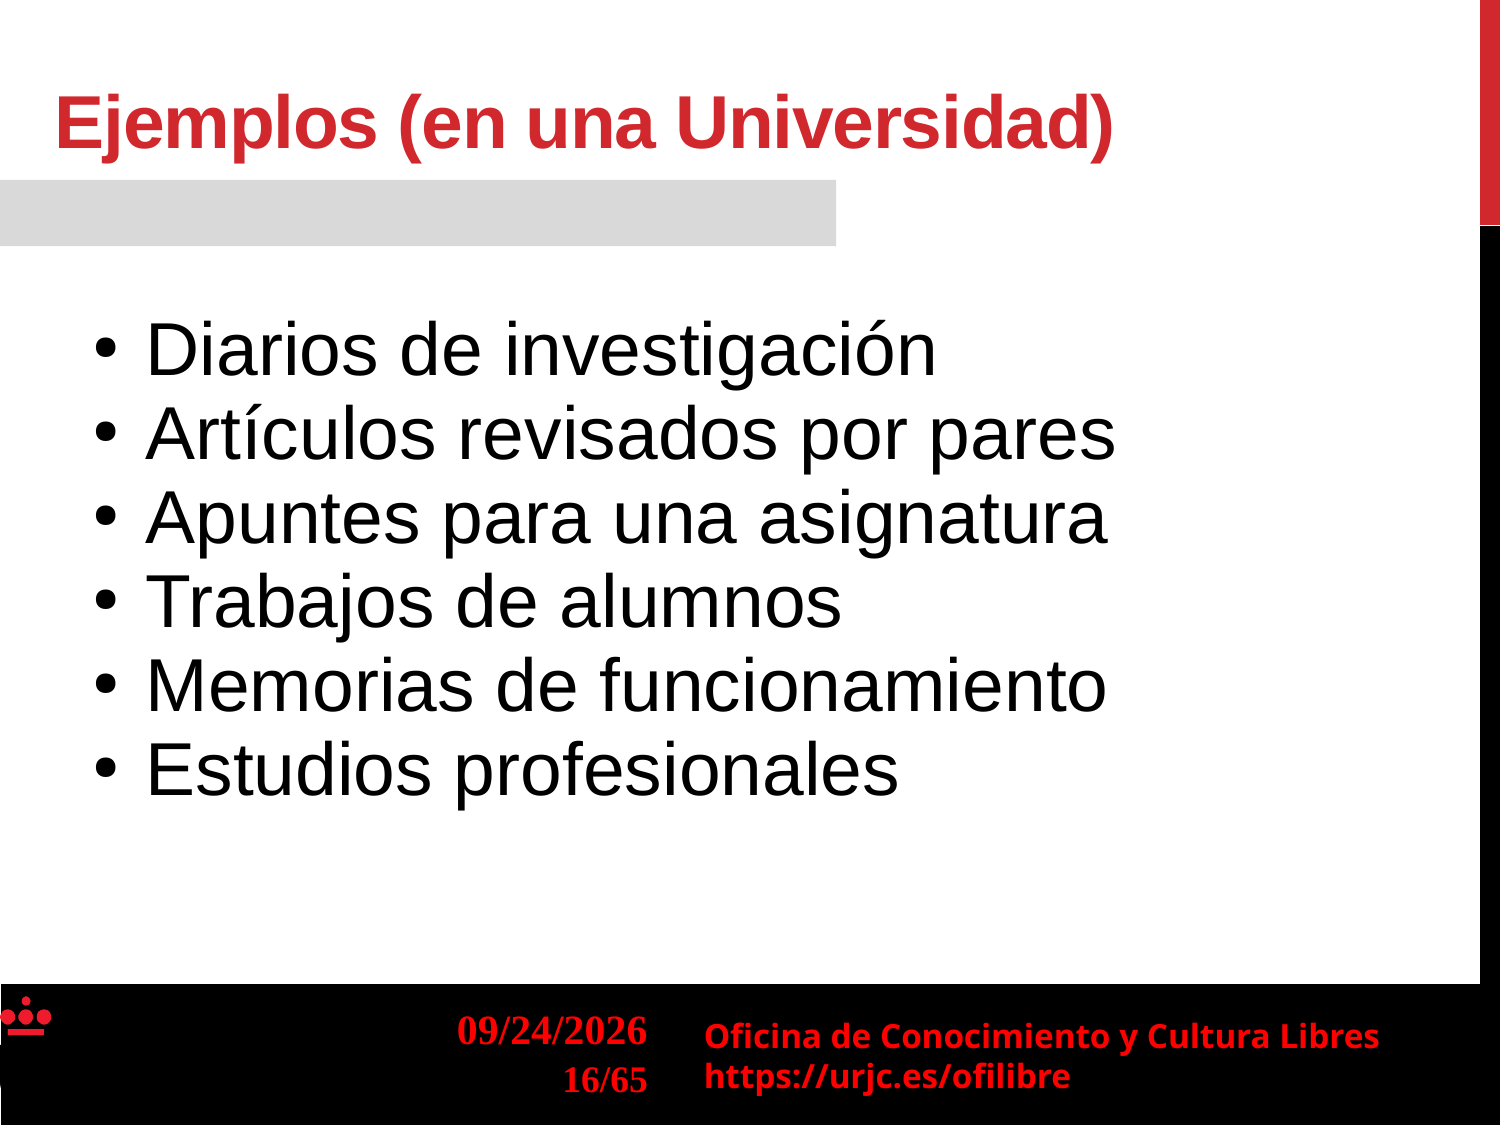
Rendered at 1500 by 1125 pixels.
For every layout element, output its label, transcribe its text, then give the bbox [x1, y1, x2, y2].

text_box Ejemplos (en una Universidad) [39, 24, 1366, 172]
title [75, 15, 1425, 172]
text_box Diarios de investigación Artículos revisados por pares Apuntes para una asignatura Trabajos de alumnos Memorias de funcionamiento Estudios profesionales [60, 299, 1254, 903]
